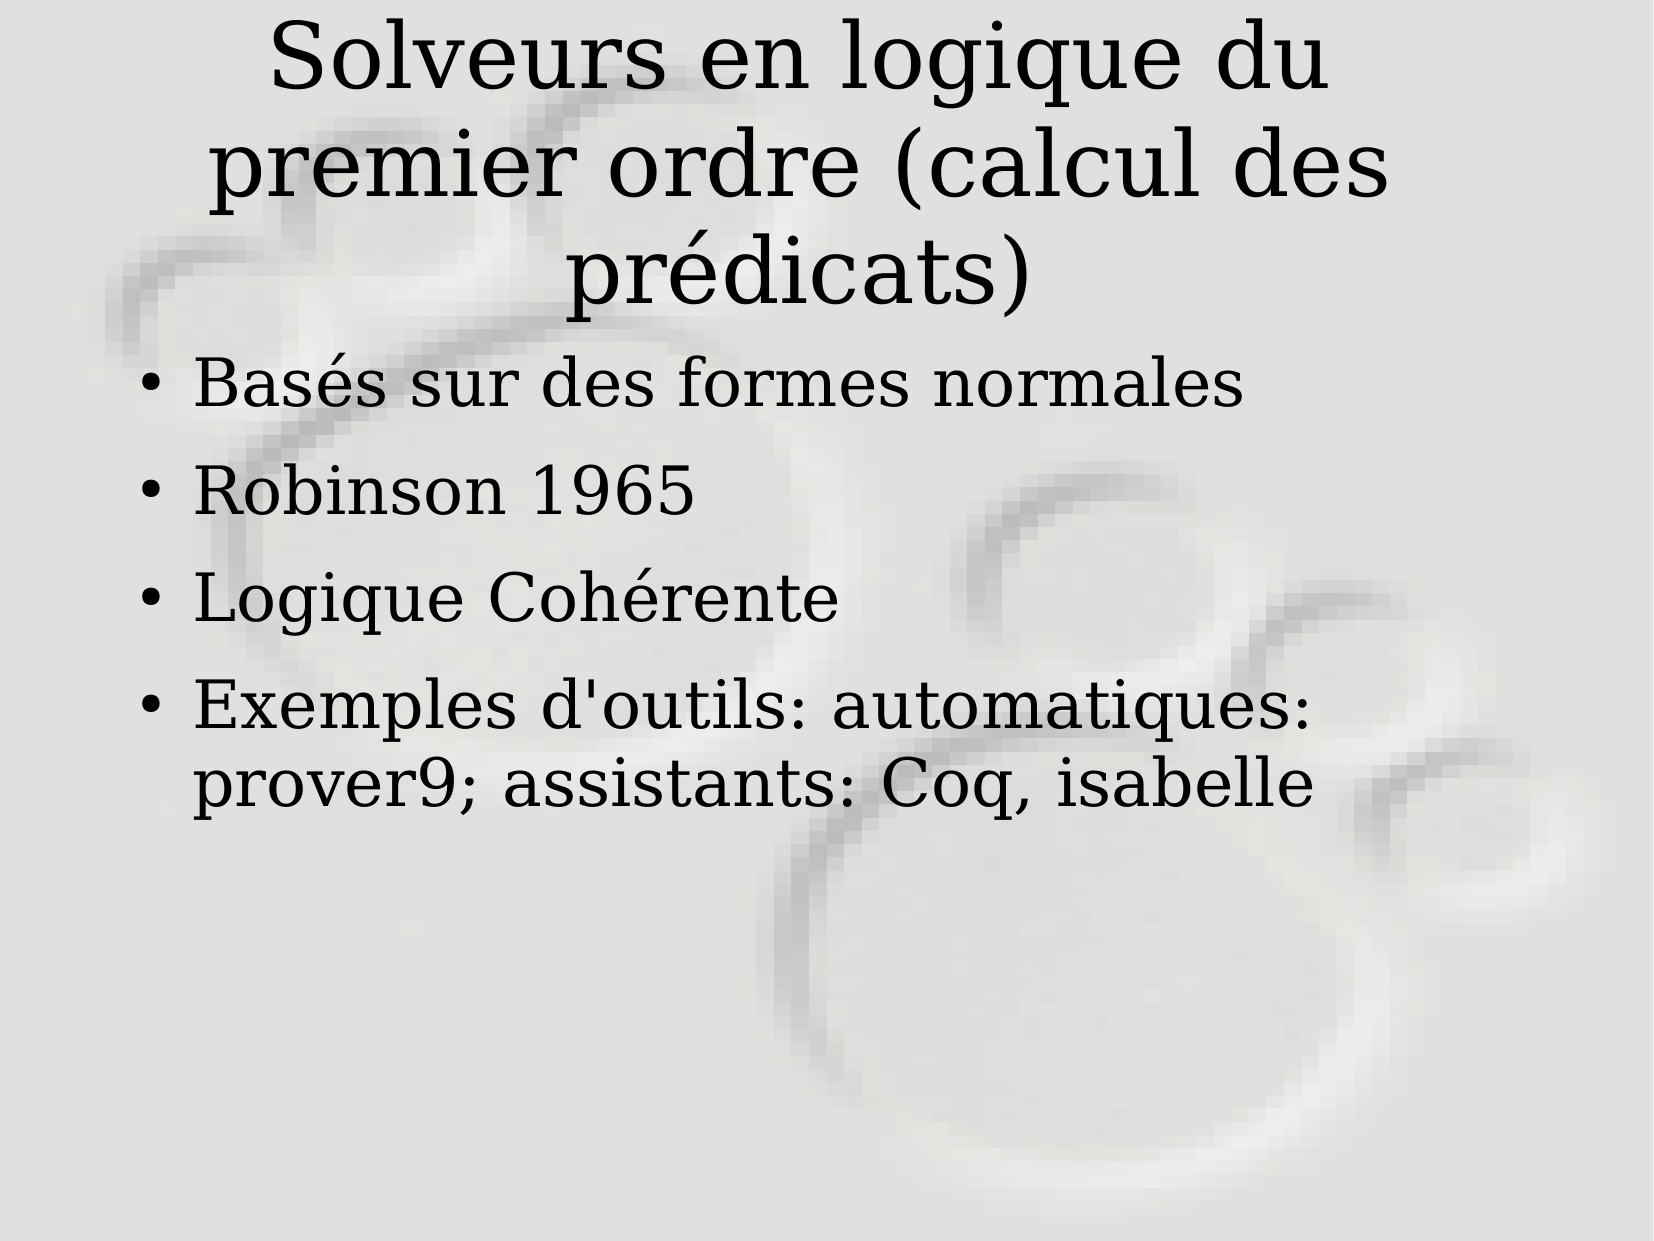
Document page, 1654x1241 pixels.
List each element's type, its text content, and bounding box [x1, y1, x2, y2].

list Basés sur des formes normales Robinson 1965 Logique Cohérente Exemples d'outils: automatiques: prover9; assistants: Coq, isabelle [121, 344, 1534, 1164]
picture [0, 0, 1654, 1241]
title Solveurs en logique du premier ordre (calcul des prédicats) [93, 3, 1506, 325]
